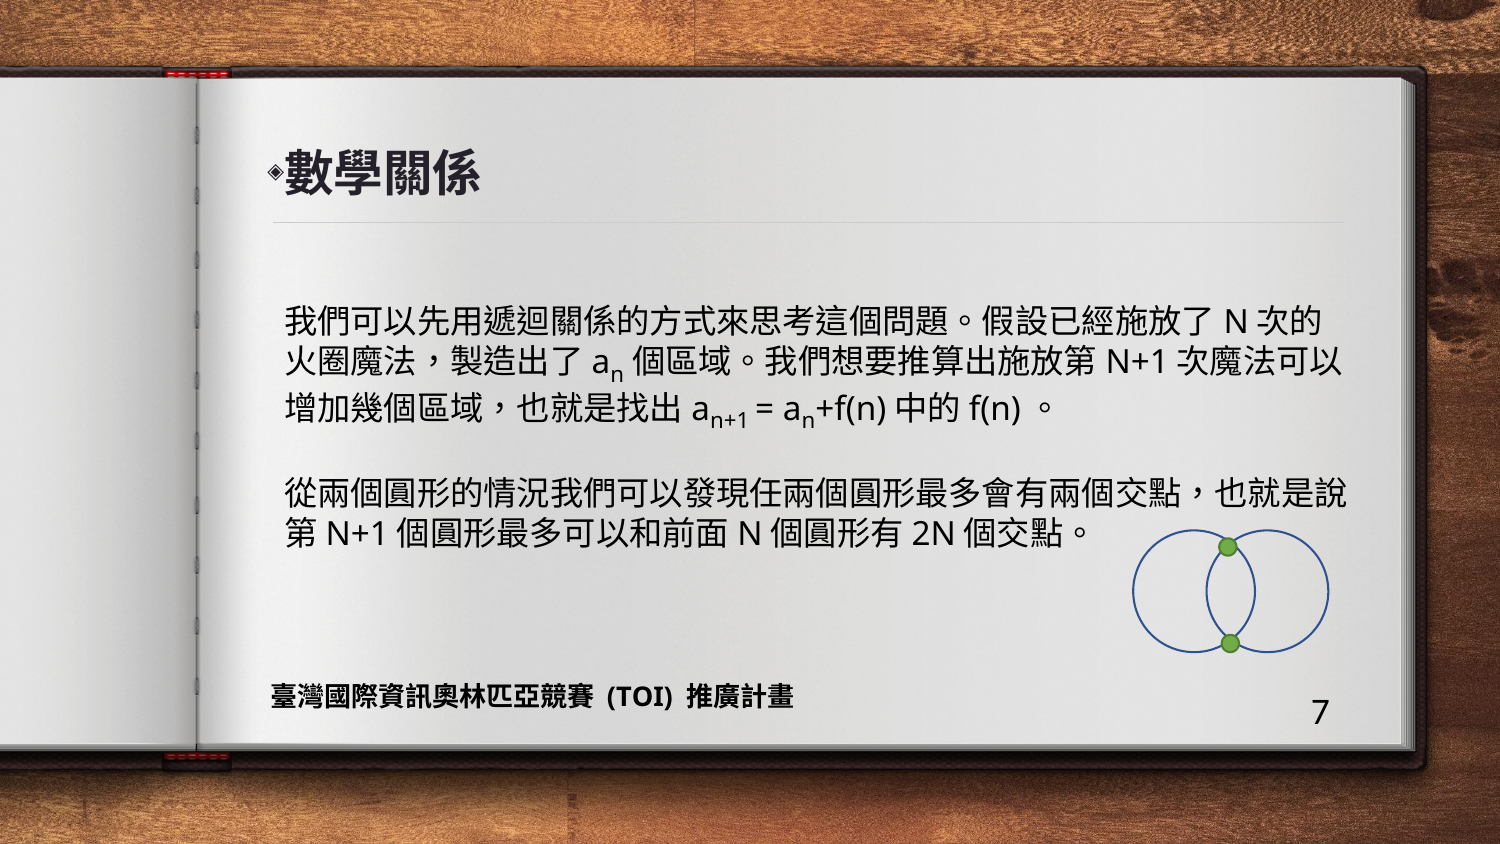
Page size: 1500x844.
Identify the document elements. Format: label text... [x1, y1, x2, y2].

text_box [1219, 538, 1237, 556]
text_box 我們可以先用遞迴關係的方式來思考這個問題。假設已經施放了N次的火圈魔法，製造出了an個區域。我們想要推算出施放第N+1次魔法可以增加幾個區域，也就是找出an+1 = an+f(n)中的f(n)。 從兩個圓形的情況我們可以發現任兩個圓形最多會有兩個交點，也就是說第N+1個圓形最多可以和前面N個圓形有2N個交點。 [269, 293, 1367, 551]
list 數學關係 [252, 126, 1194, 216]
text_box [1295, 672, 1386, 737]
text_box [1221, 634, 1239, 653]
